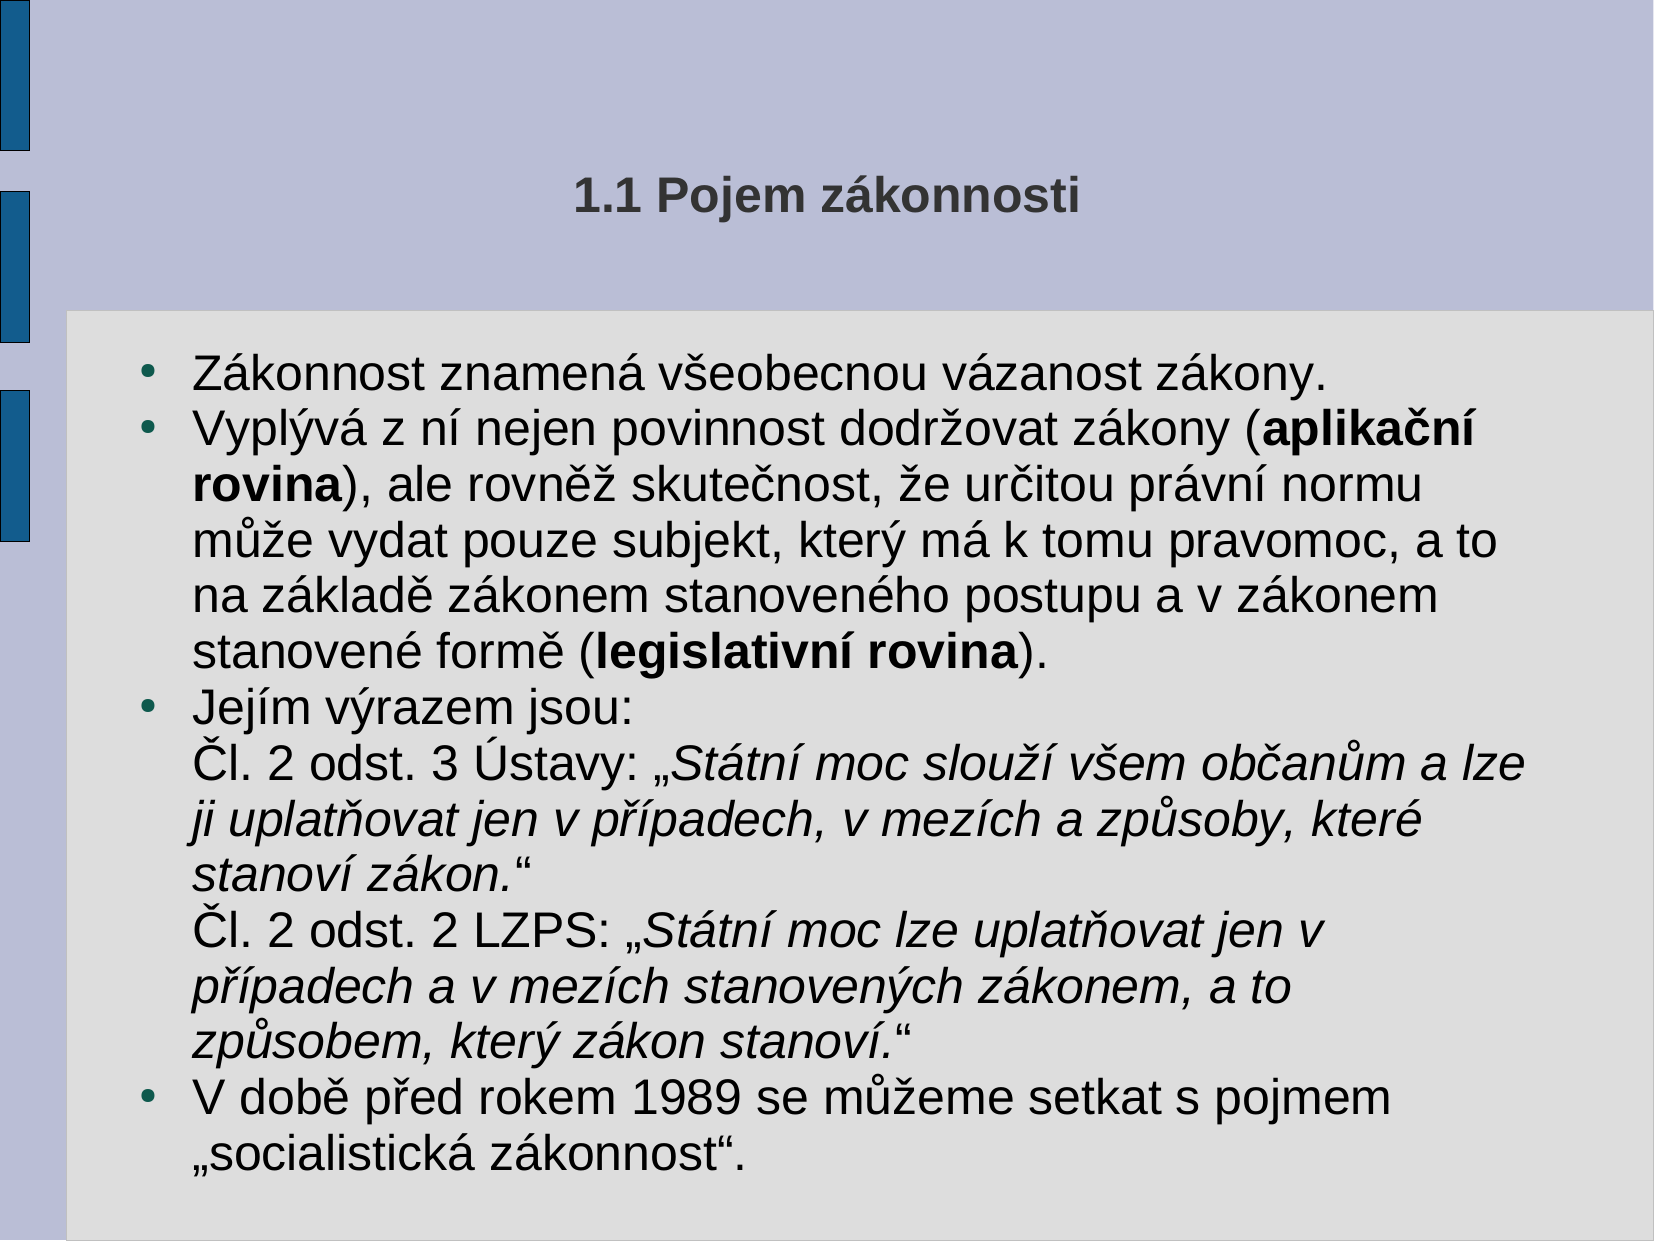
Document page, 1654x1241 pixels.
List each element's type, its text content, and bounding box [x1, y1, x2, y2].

title 1.1 Pojem zákonnosti [121, 91, 1534, 299]
list Zákonnost znamená všeobecnou vázanost zákony. Vyplývá z ní nejen povinnost dodržovat zákony (aplikační rovina), ale rovněž skutečnost, že určitou právní normu může vydat pouze subjekt, který má k tomu pravomoc, a to na základě zákonem stanoveného postupu a v zákonem stanovené formě (legislativní rovina). Jejím výrazem jsou: Čl. 2 odst. 3 Ústavy: „Státní moc slouží všem občanům a lze ji uplatňovat jen v případech, v mezích a způsoby, které stanoví zákon.“ Čl. 2 odst. 2 LZPS: „Státní moc lze uplatňovat jen v případech a v mezích stanovených zákonem, a to způsobem, který zákon stanoví.“ V době před rokem 1989 se můžeme setkat s pojmem „socialistická zákonnost“. [121, 344, 1534, 1186]
